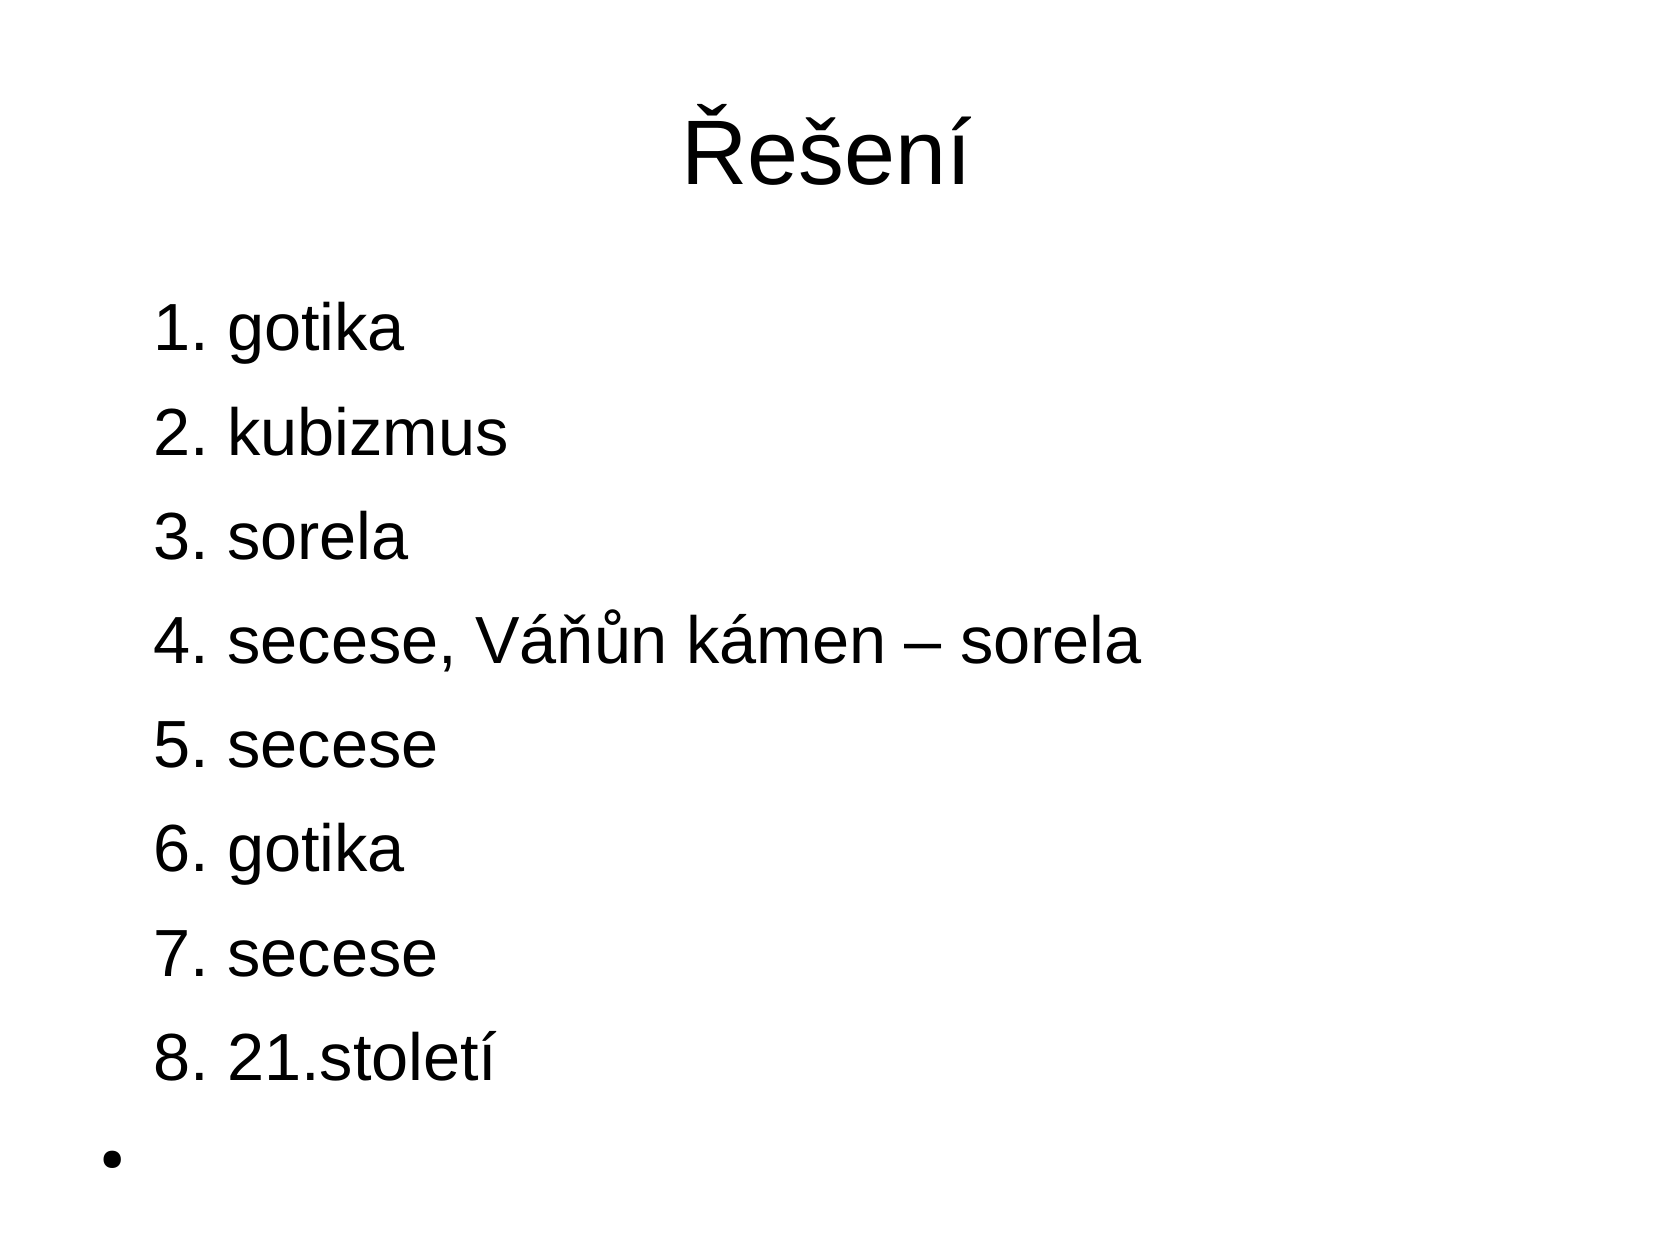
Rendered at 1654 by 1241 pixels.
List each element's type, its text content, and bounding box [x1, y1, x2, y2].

title Řešení [82, 49, 1571, 257]
list 1. gotika 2. kubizmus 3. sorela 4. secese, Váňůn kámen – sorela 5. secese 6. gotika 7. secese 8. 21.století [82, 290, 1571, 1109]
